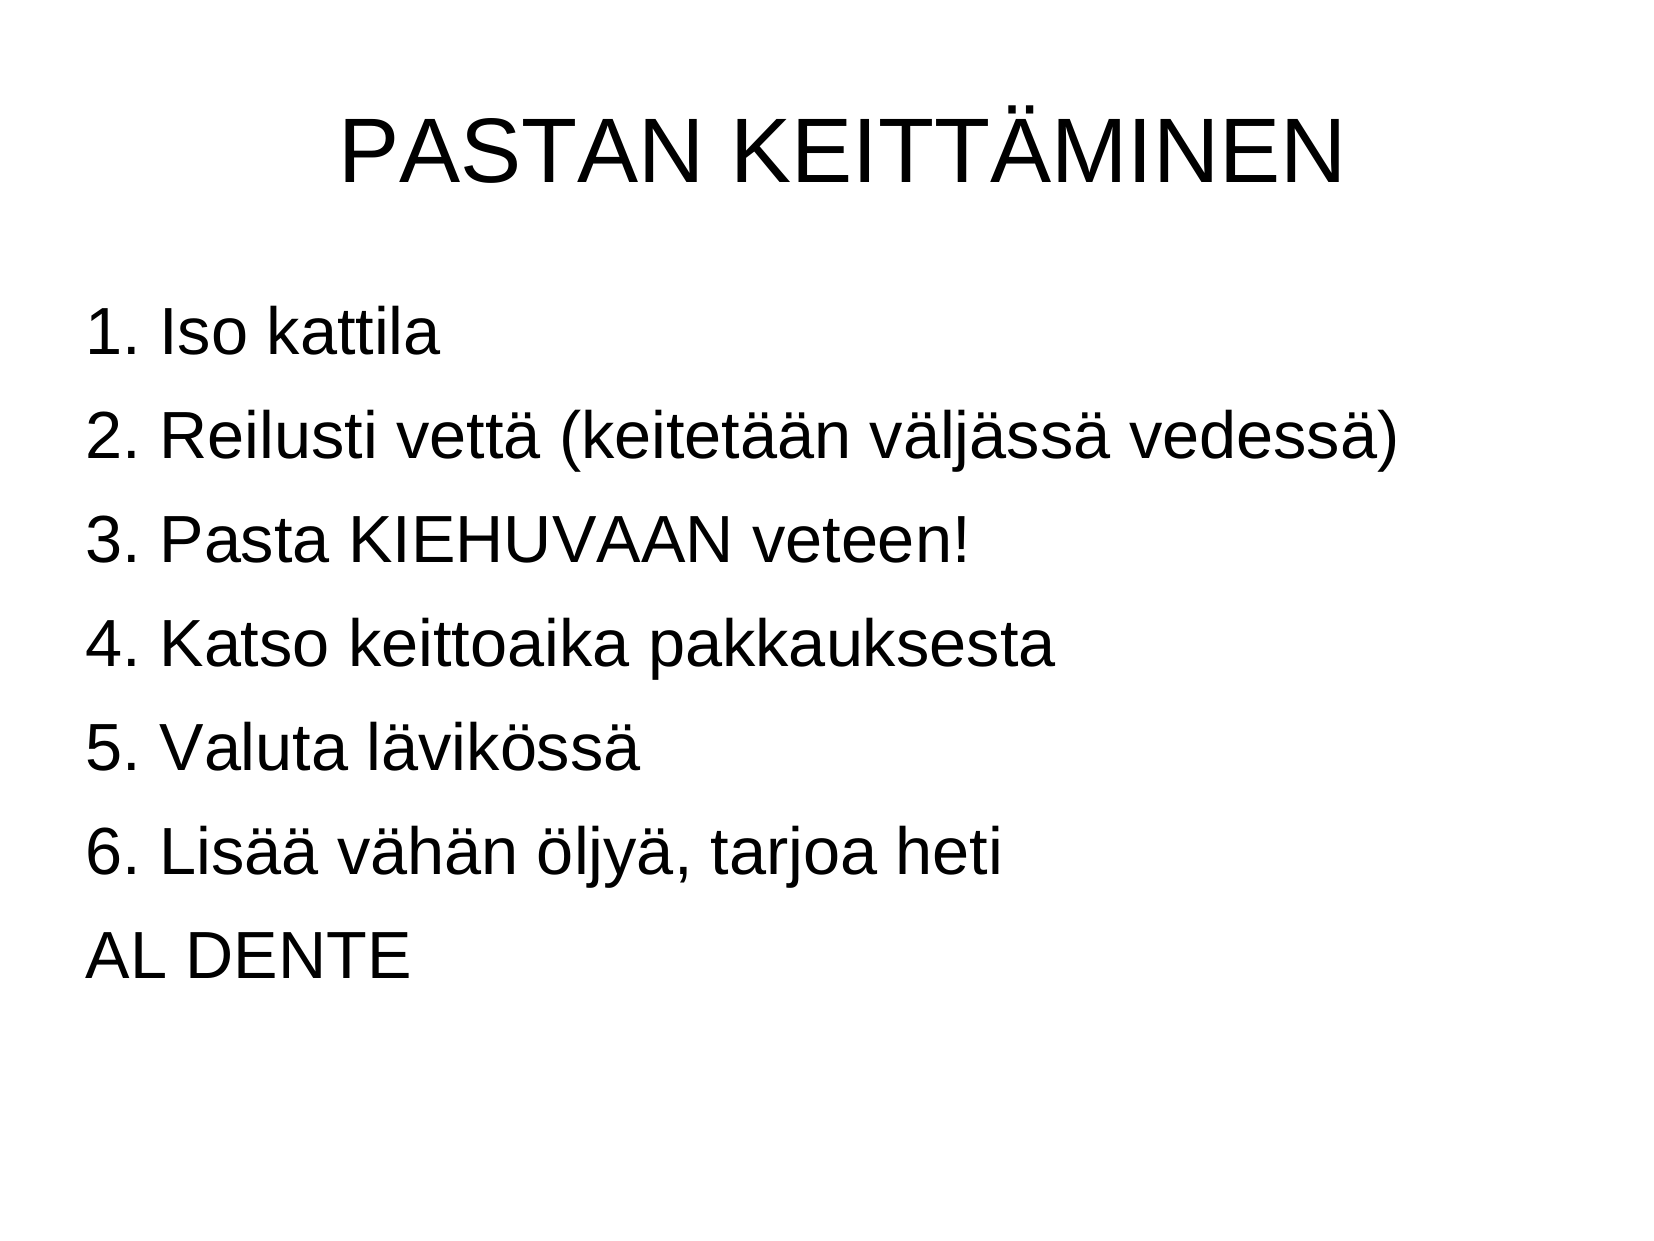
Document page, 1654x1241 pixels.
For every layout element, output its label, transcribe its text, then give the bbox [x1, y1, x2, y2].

title PASTAN KEITTÄMINEN [82, 49, 1569, 255]
list 1. Iso kattila 2. Reilusti vettä (keitetään väljässä vedessä) 3. Pasta KIEHUVAAN veteen! 4. Katso keittoaika pakkauksesta 5. Valuta lävikössä 6. Lisää vähän öljyä, tarjoa heti AL DENTE [82, 290, 1569, 1241]
